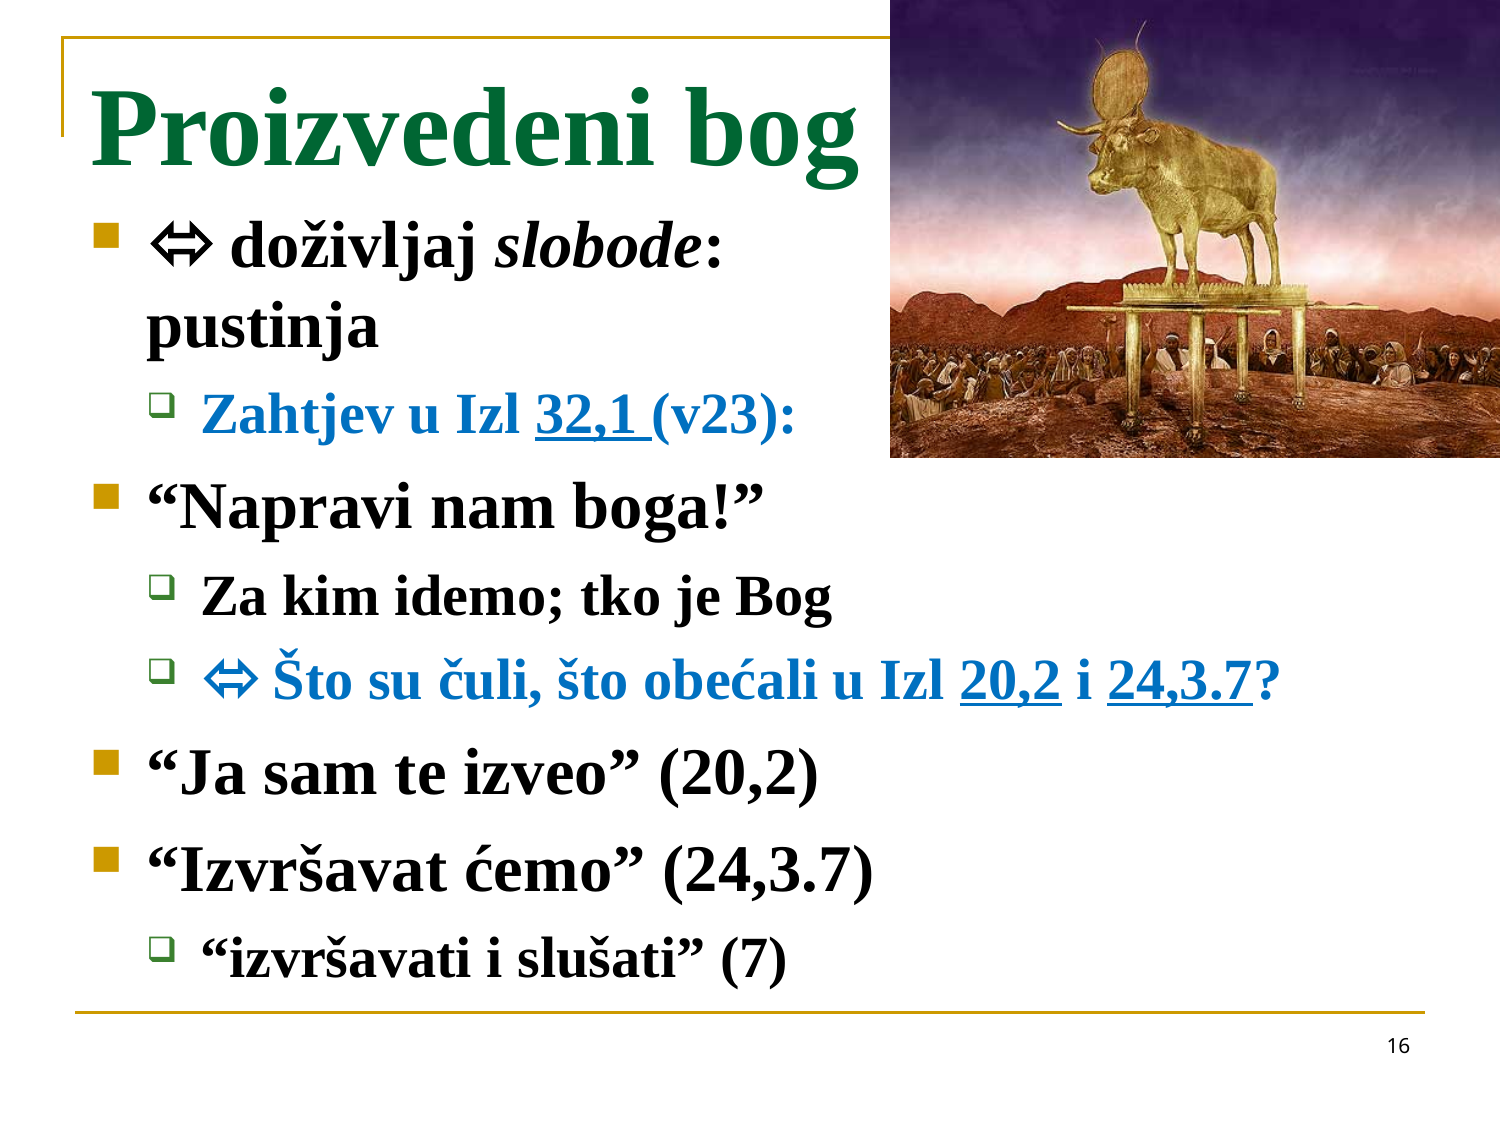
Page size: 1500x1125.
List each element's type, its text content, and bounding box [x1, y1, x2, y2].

list  doživljaj slobode: pustinja Zahtjev u Izl 32,1 (v23): “Napravi nam boga!” Za kim idemo; tko je Bog  Što su čuli, što obećali u Izl 20,2 i 24,3.7? “Ja sam te izveo” (20,2) “Izvršavat ćemo” (24,3.7) “izvršavati i slušati” (7) [75, 193, 1426, 1006]
title Proizvedeni bog [75, 45, 890, 193]
text_box <number> [1074, 1025, 1426, 1101]
picture [890, 0, 1500, 458]
